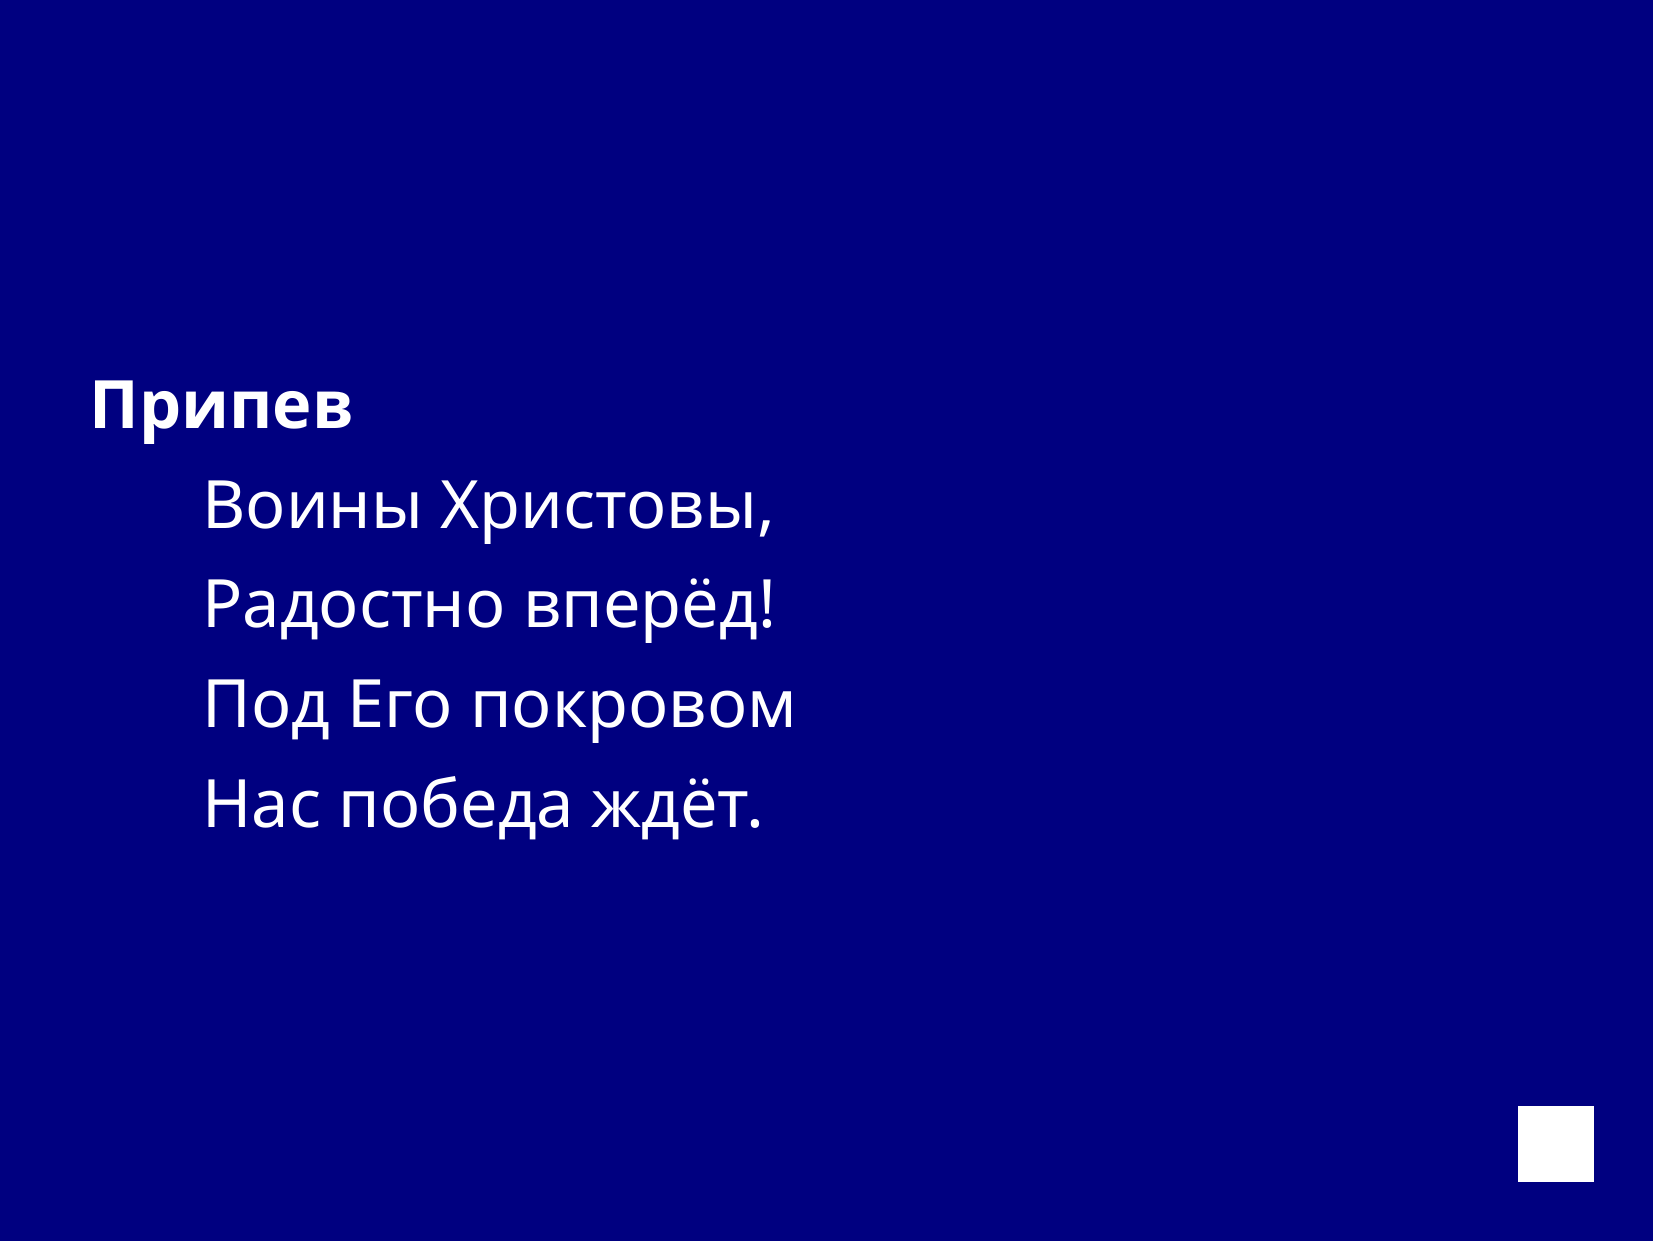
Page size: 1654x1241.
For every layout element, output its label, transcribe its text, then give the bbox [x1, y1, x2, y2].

text_box Припев Воины Христовы, Радостно вперёд! Под Его покровом Нас победа ждёт. [75, 150, 1576, 1163]
text_box [1518, 1106, 1594, 1182]
